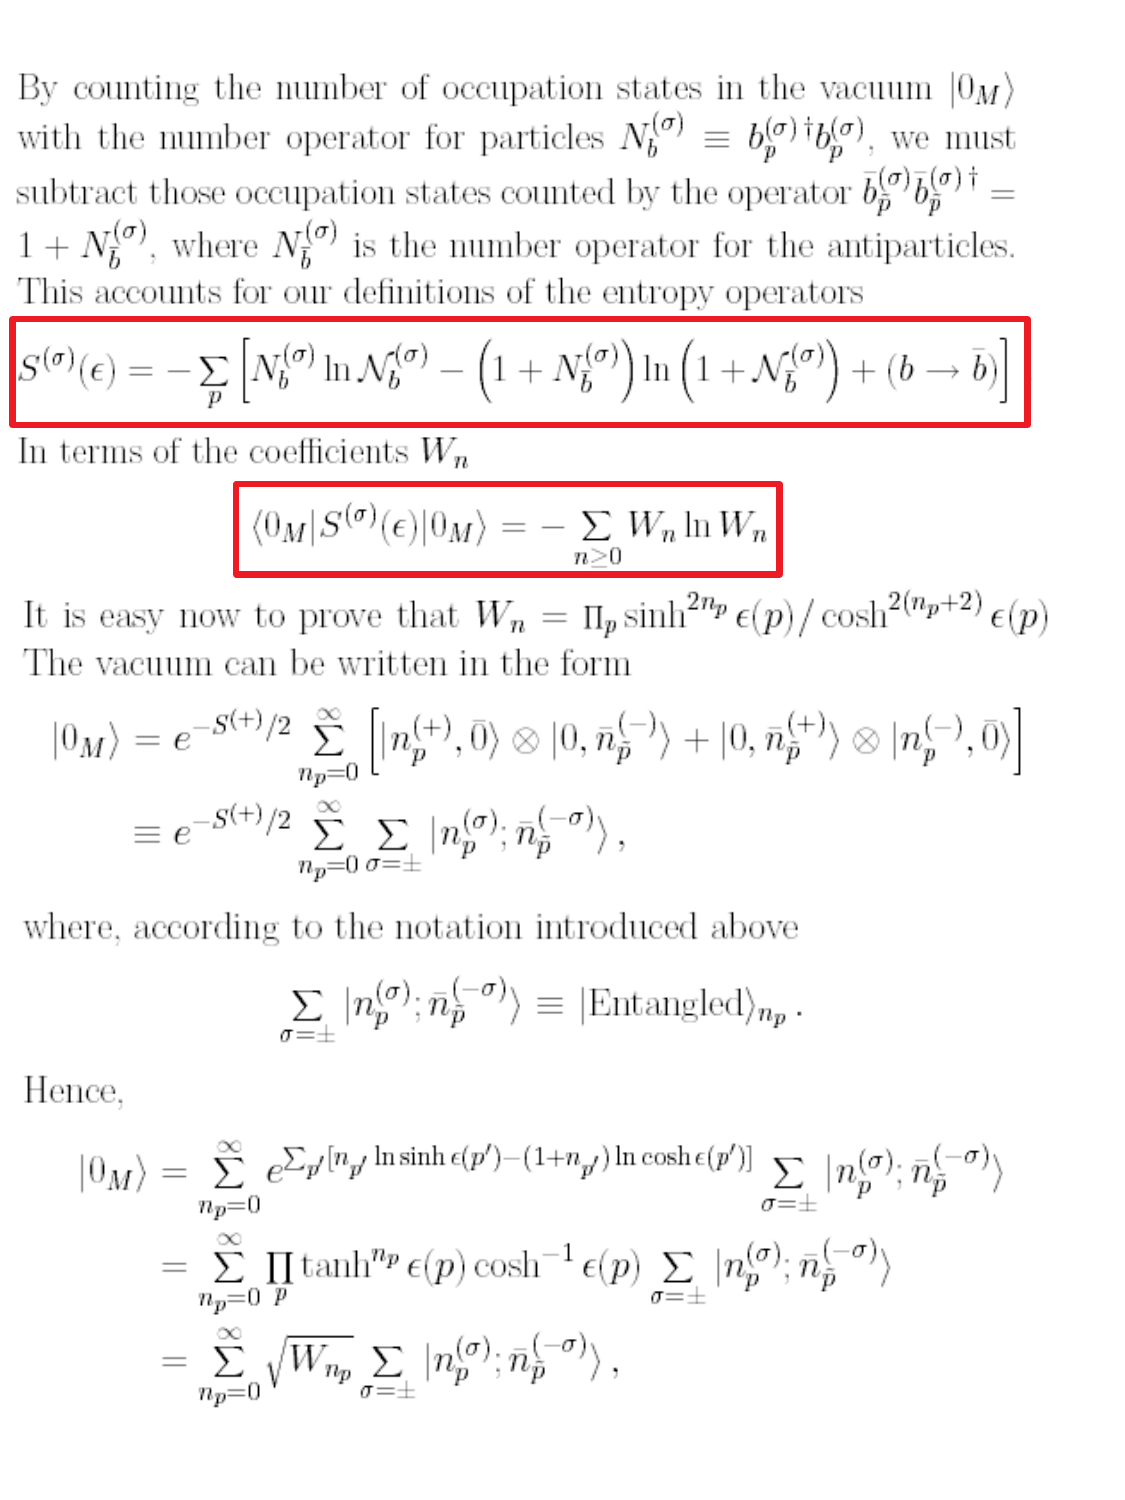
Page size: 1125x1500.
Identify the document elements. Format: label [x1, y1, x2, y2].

picture [21, 585, 1051, 1411]
picture [12, 67, 1038, 575]
picture [16, 322, 1024, 422]
picture [239, 487, 776, 571]
